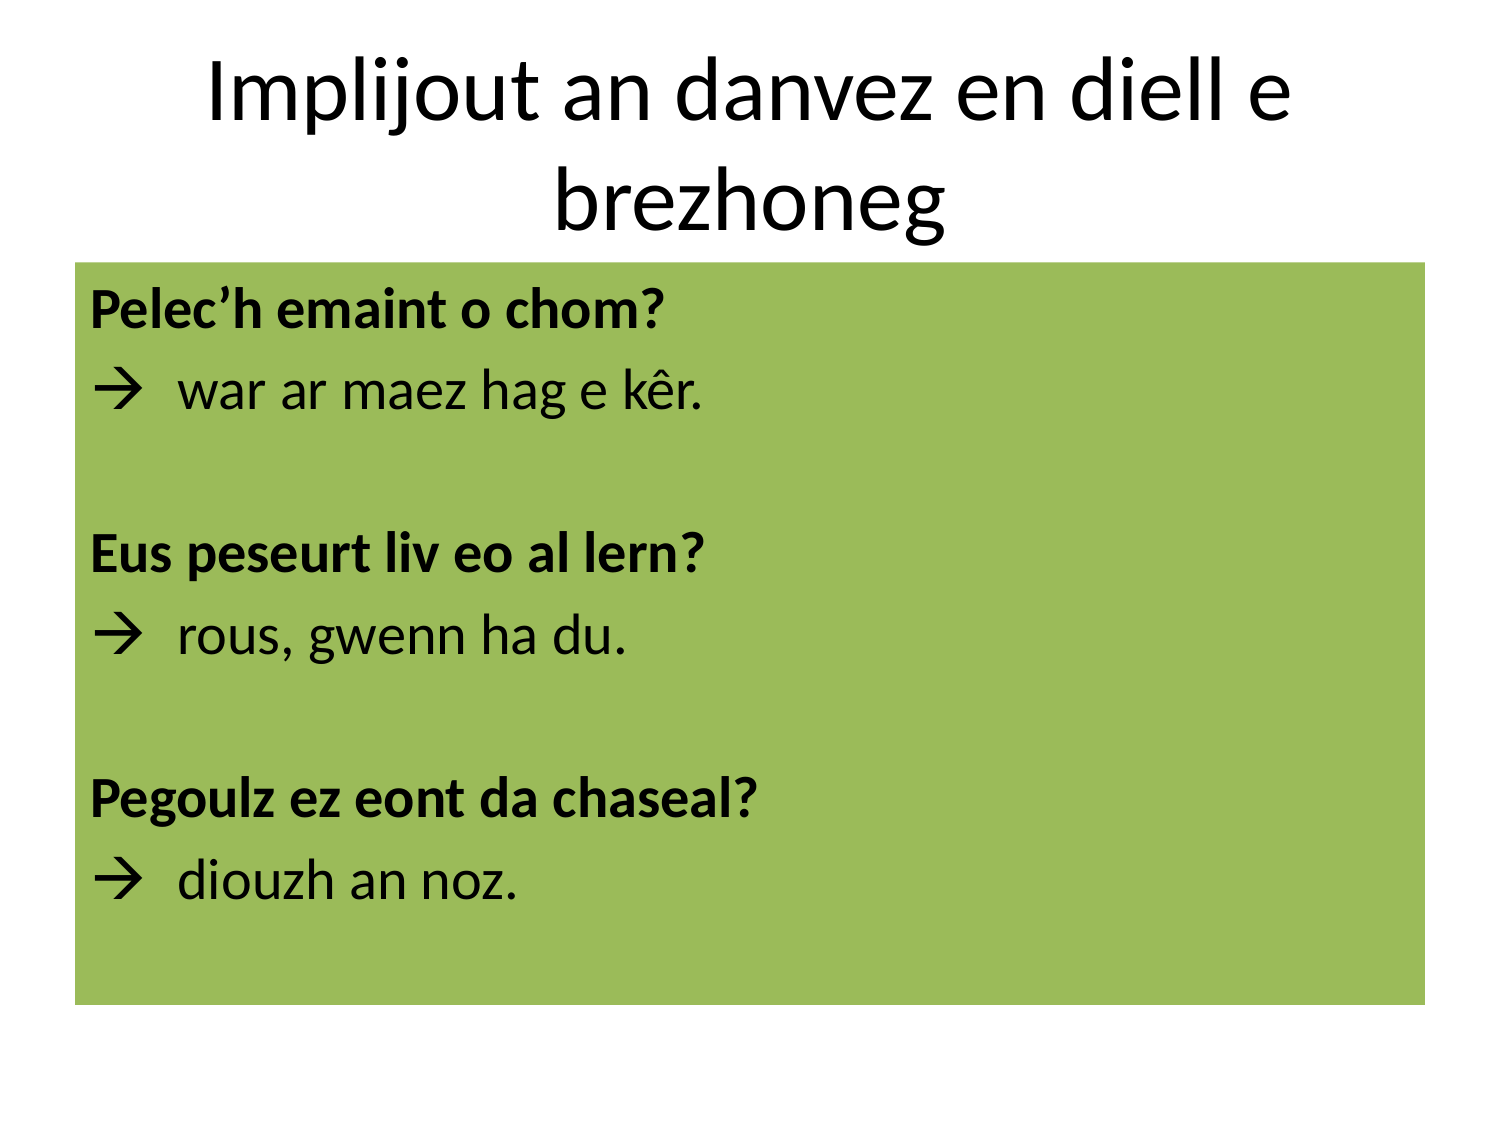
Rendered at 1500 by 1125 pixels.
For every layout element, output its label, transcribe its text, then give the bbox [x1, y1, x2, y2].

list Pelec’h emaint o chom?  war ar maez hag e kêr. Eus peseurt liv eo al lern?  rous, gwenn ha du. Pegoulz ez eont da chaseal?  diouzh an noz. [75, 262, 1425, 1005]
title Implijout an danvez en diell e brezhoneg [75, 45, 1425, 233]
